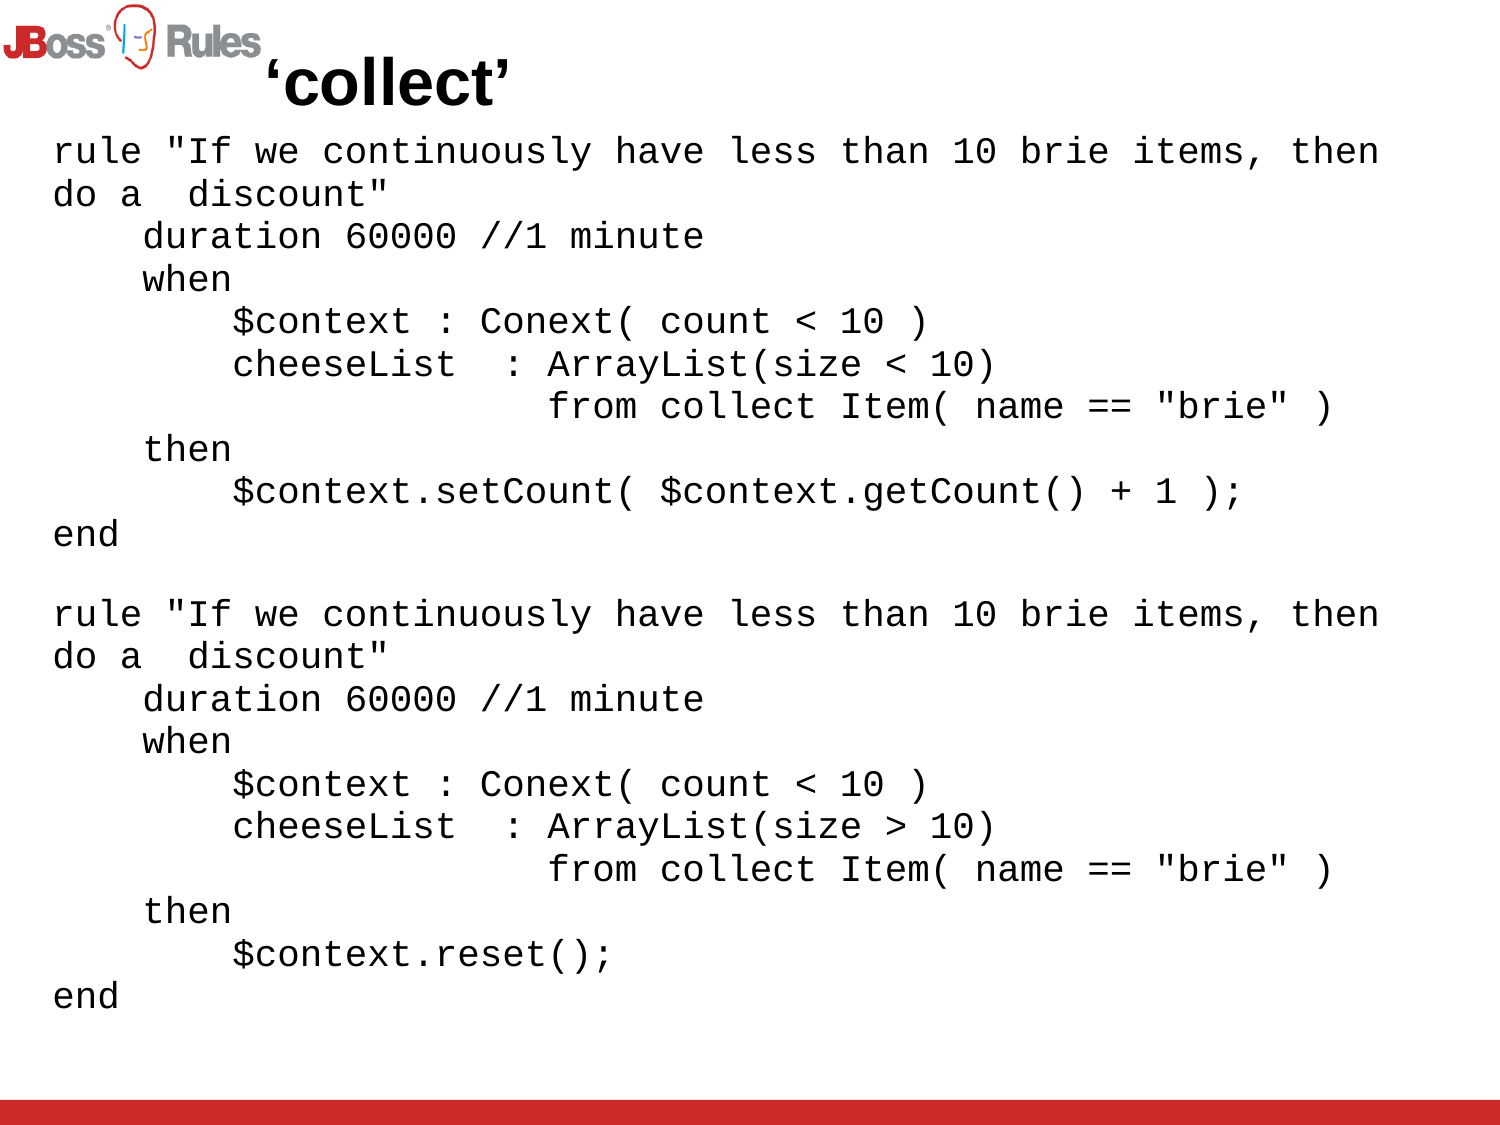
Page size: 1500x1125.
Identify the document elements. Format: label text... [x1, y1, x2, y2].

title ‘collect’ [249, 37, 1450, 124]
text_box rule "If we continuously have less than 10 brie items, then do a discount" duration 60000 //1 minute when $context : Conext( count < 10 ) cheeseList : ArrayList(size > 10) from collect Item( name == "brie" ) then $context.reset(); end [37, 587, 1438, 1029]
picture [0, 0, 266, 73]
text_box rule "If we continuously have less than 10 brie items, then do a discount" duration 60000 //1 minute when $context : Conext( count < 10 ) cheeseList : ArrayList(size < 10) from collect Item( name == "brie" ) then $context.setCount( $context.getCount() + 1 ); end [37, 124, 1450, 566]
